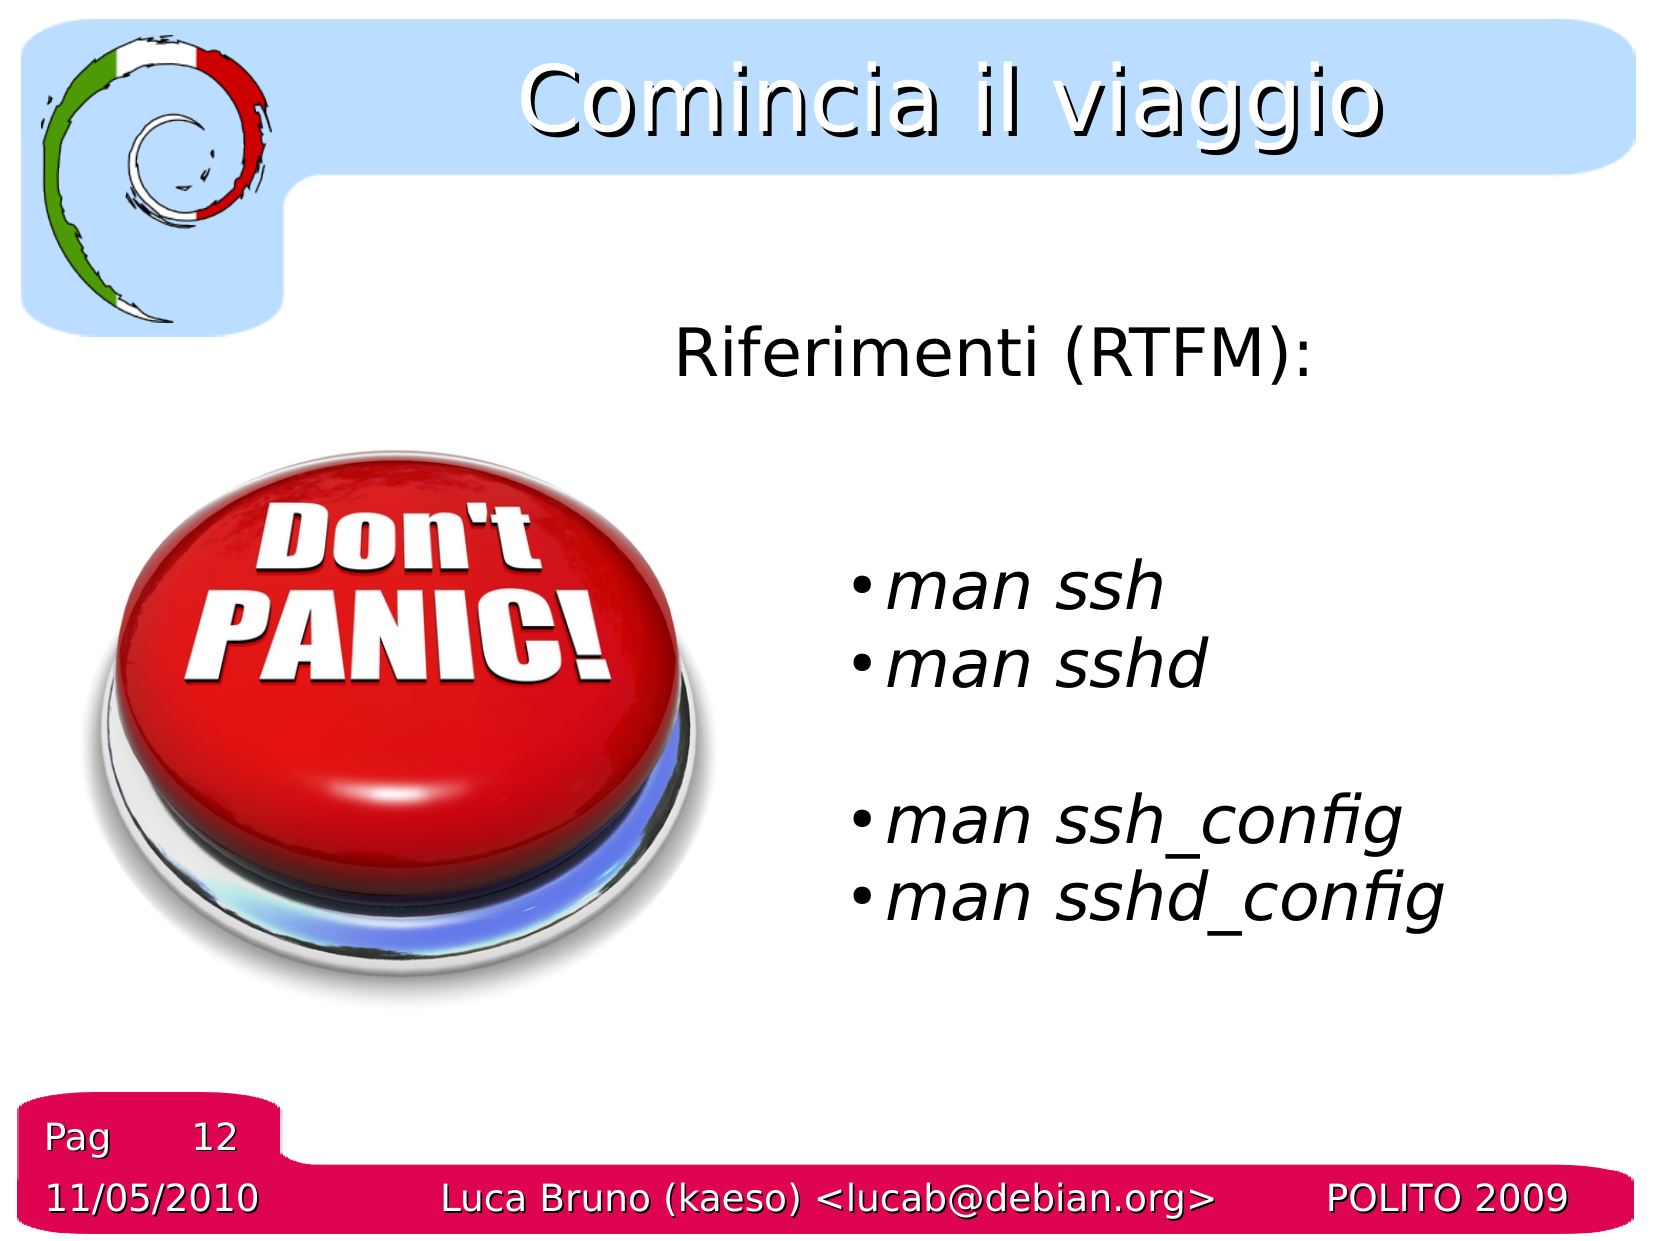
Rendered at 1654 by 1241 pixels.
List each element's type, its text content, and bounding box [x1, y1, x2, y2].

picture [76, 442, 730, 1012]
text_box Luca Bruno (kaeso) <lucab@debian.org> POLITO 2009 [425, 1169, 1585, 1241]
subtitle Riferimenti (RTFM): man ssh man sshd man ssh_config man sshd_config [531, 206, 1536, 1123]
text_box 11/05/2010 [29, 1182, 284, 1241]
picture [21, 19, 1636, 337]
picture [17, 1092, 1634, 1234]
text_box Pag <numero> [29, 1108, 415, 1182]
title Comincia il viaggio [265, 3, 1636, 196]
